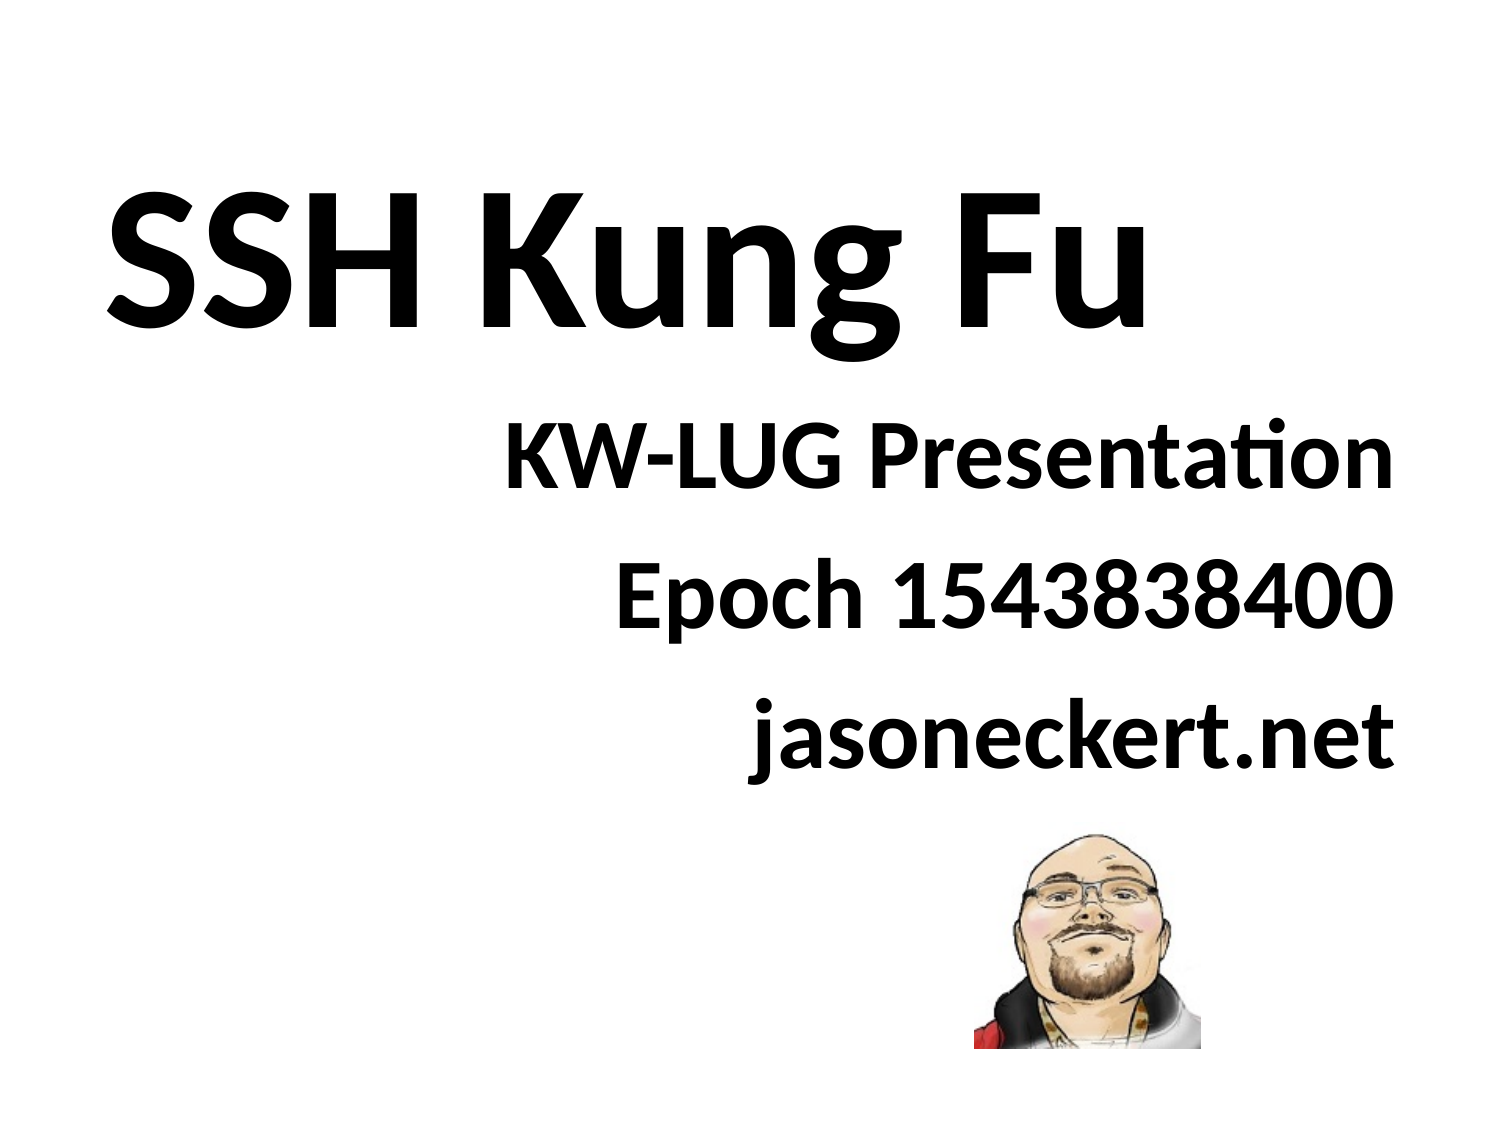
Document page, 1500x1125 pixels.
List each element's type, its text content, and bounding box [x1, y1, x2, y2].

text_box SSH Kung Fu KW-LUG Presentation Epoch 1543838400 jasoneckert.net [88, 113, 1412, 858]
picture [974, 822, 1201, 1049]
